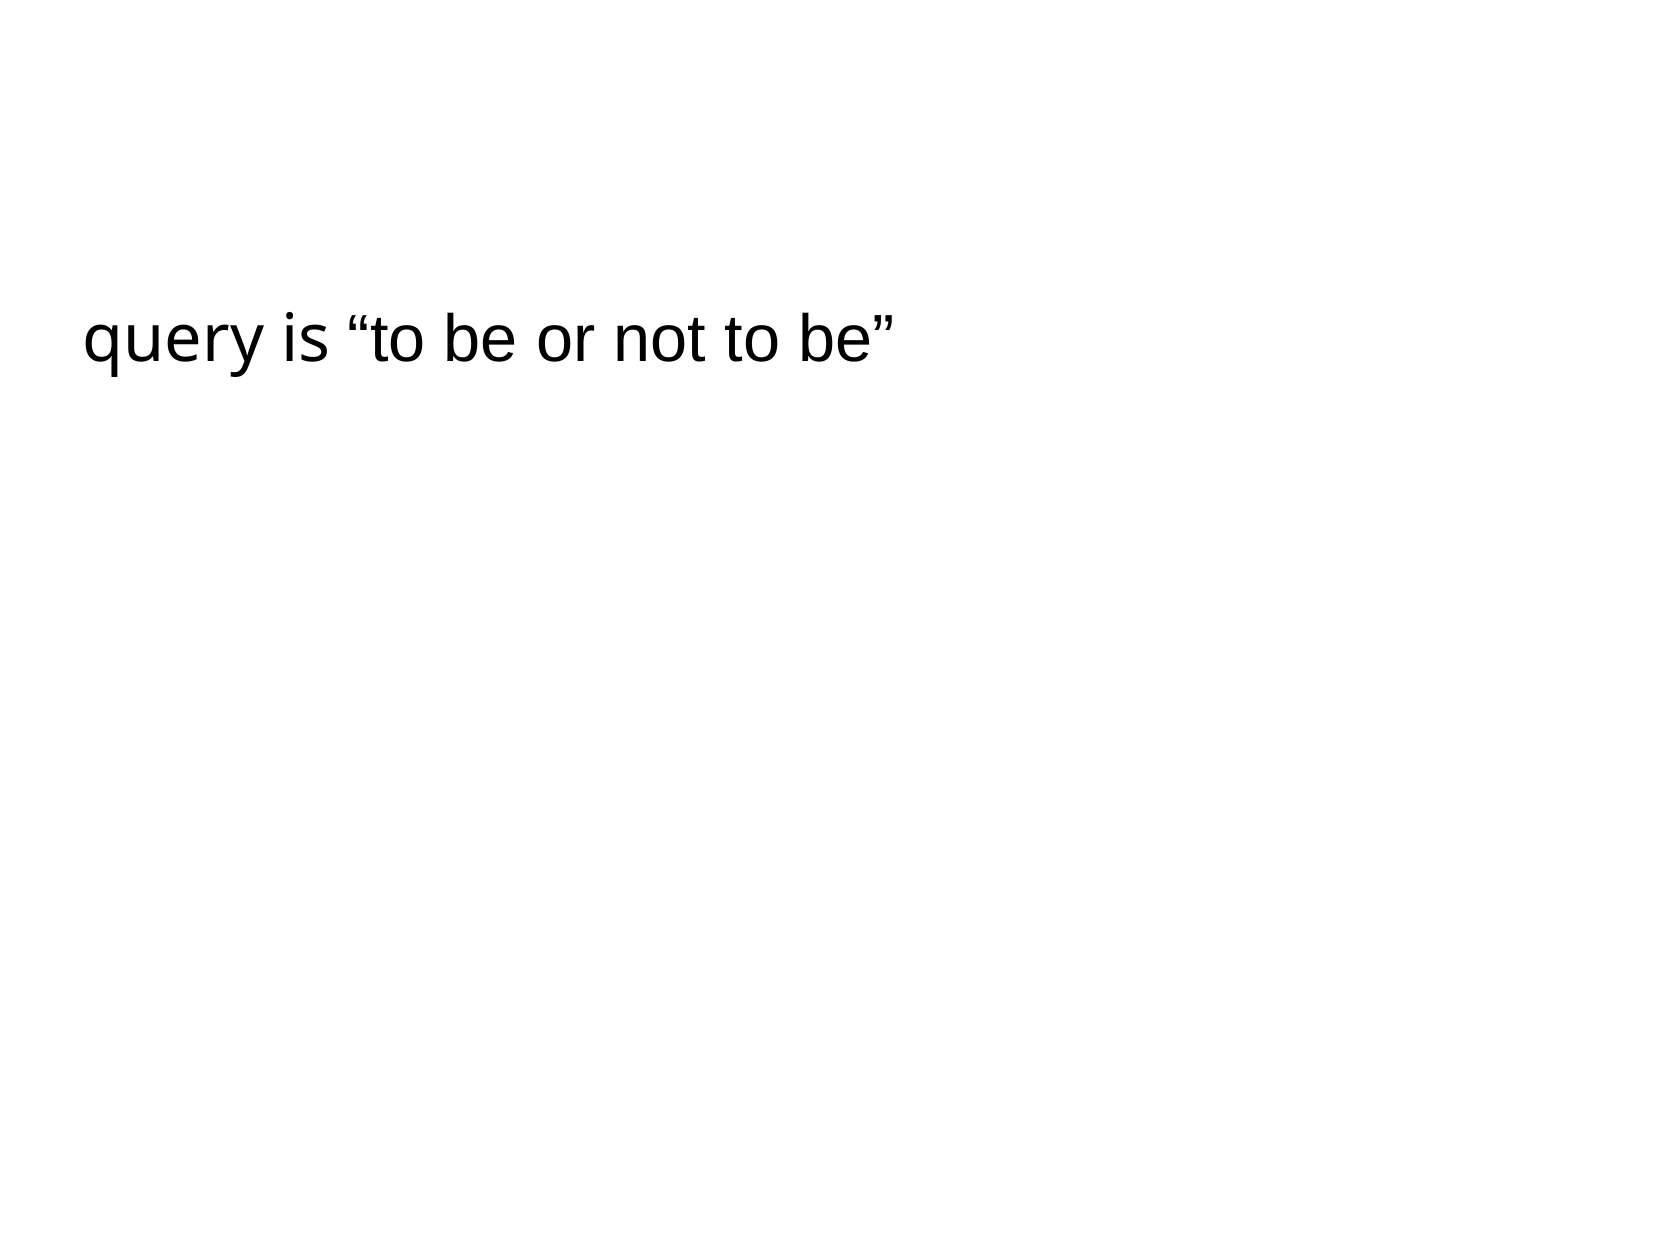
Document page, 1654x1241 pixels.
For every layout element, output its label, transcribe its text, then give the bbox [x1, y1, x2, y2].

list query is “to be or not to be” [82, 290, 1571, 1094]
